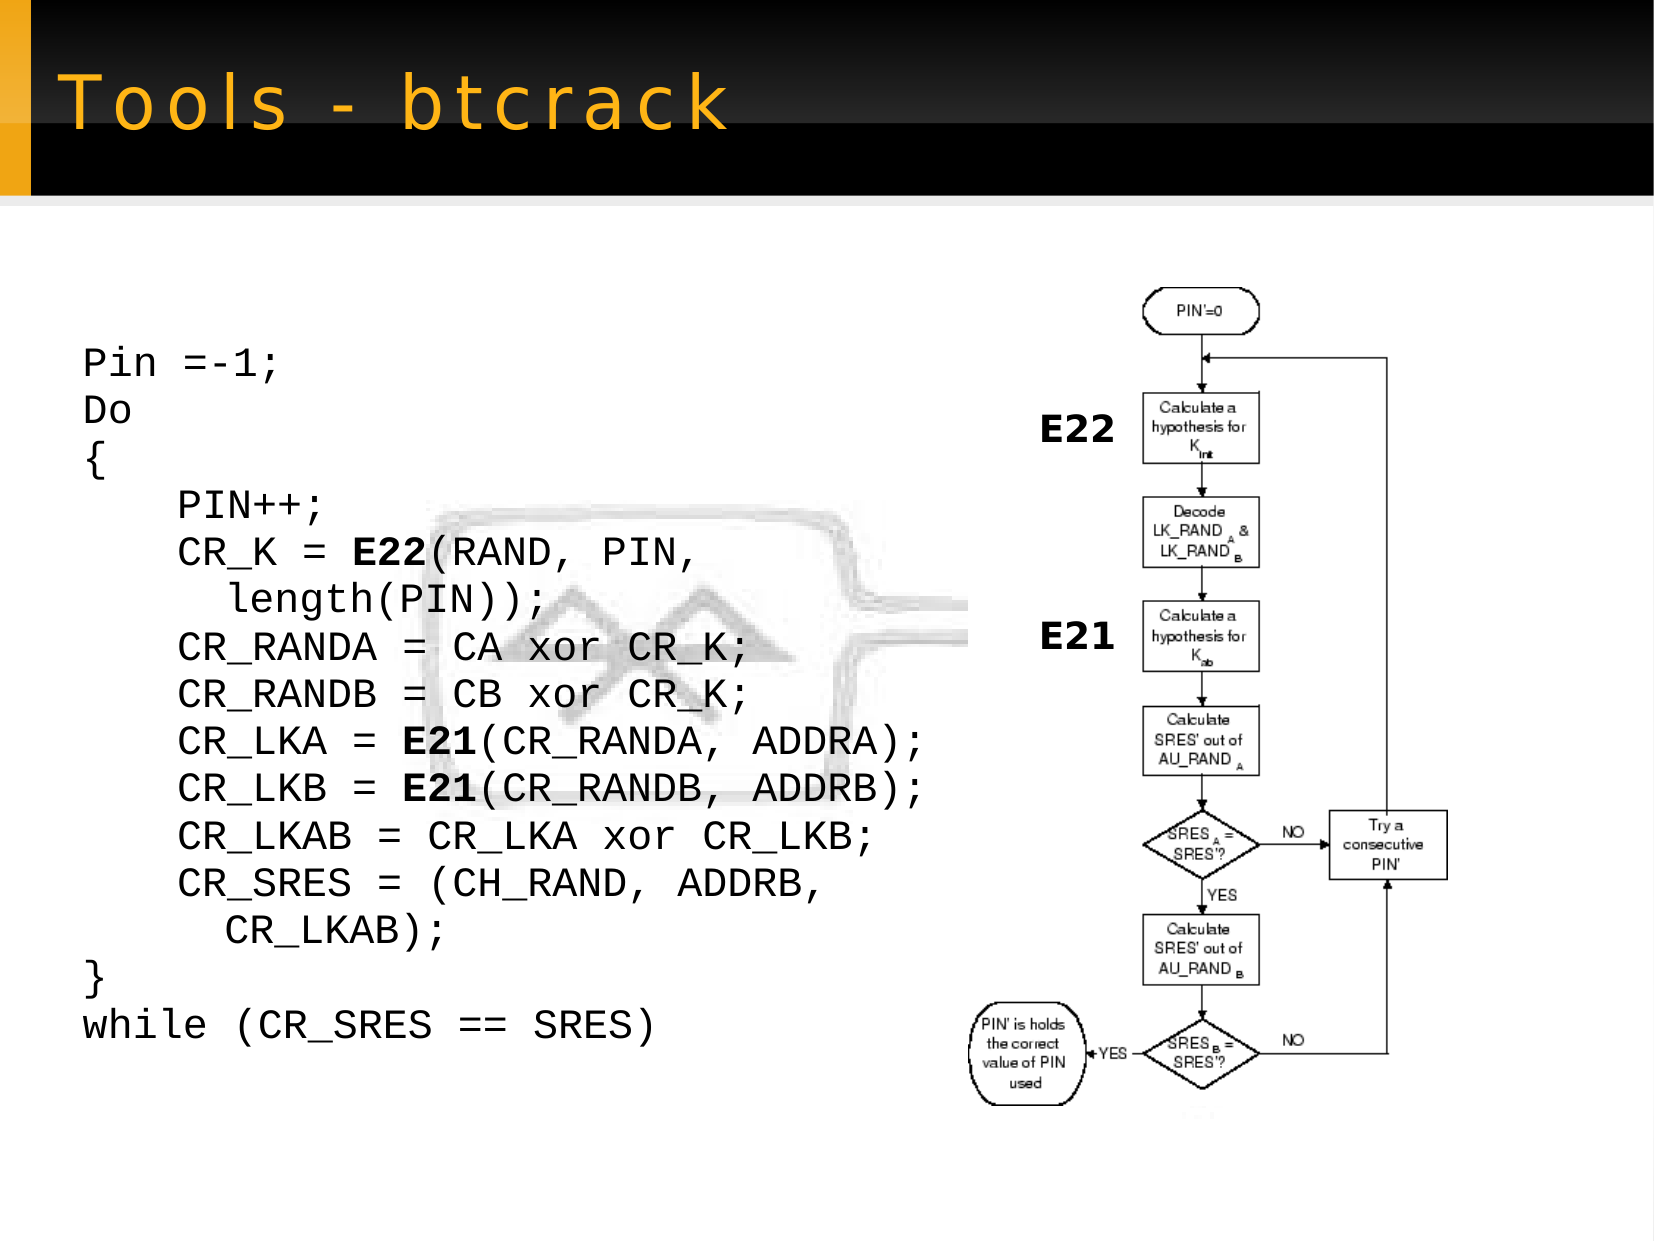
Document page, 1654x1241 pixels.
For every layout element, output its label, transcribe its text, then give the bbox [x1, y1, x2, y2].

title Tools - btcrack [59, 29, 1595, 178]
list Pin =-1; Do { PIN++; CR_K = E22(RAND, PIN, length(PIN)); CR_RANDA = CA xor CR_K; CR_RANDB = CB xor CR_K; CR_LKA = E21(CR_RANDA, ADDRA); CR_LKB = E21(CR_RANDB, ADDRB); CR_LKAB = CR_LKA xor CR_LKB; CR_SRES = (CH_RAND, ADDRB, CR_LKAB); } while (CR_SRES == SRES) [82, 287, 938, 1106]
picture [0, 0, 1654, 1241]
text_box E21 [1024, 607, 1137, 666]
text_box E22 [1024, 400, 1137, 460]
